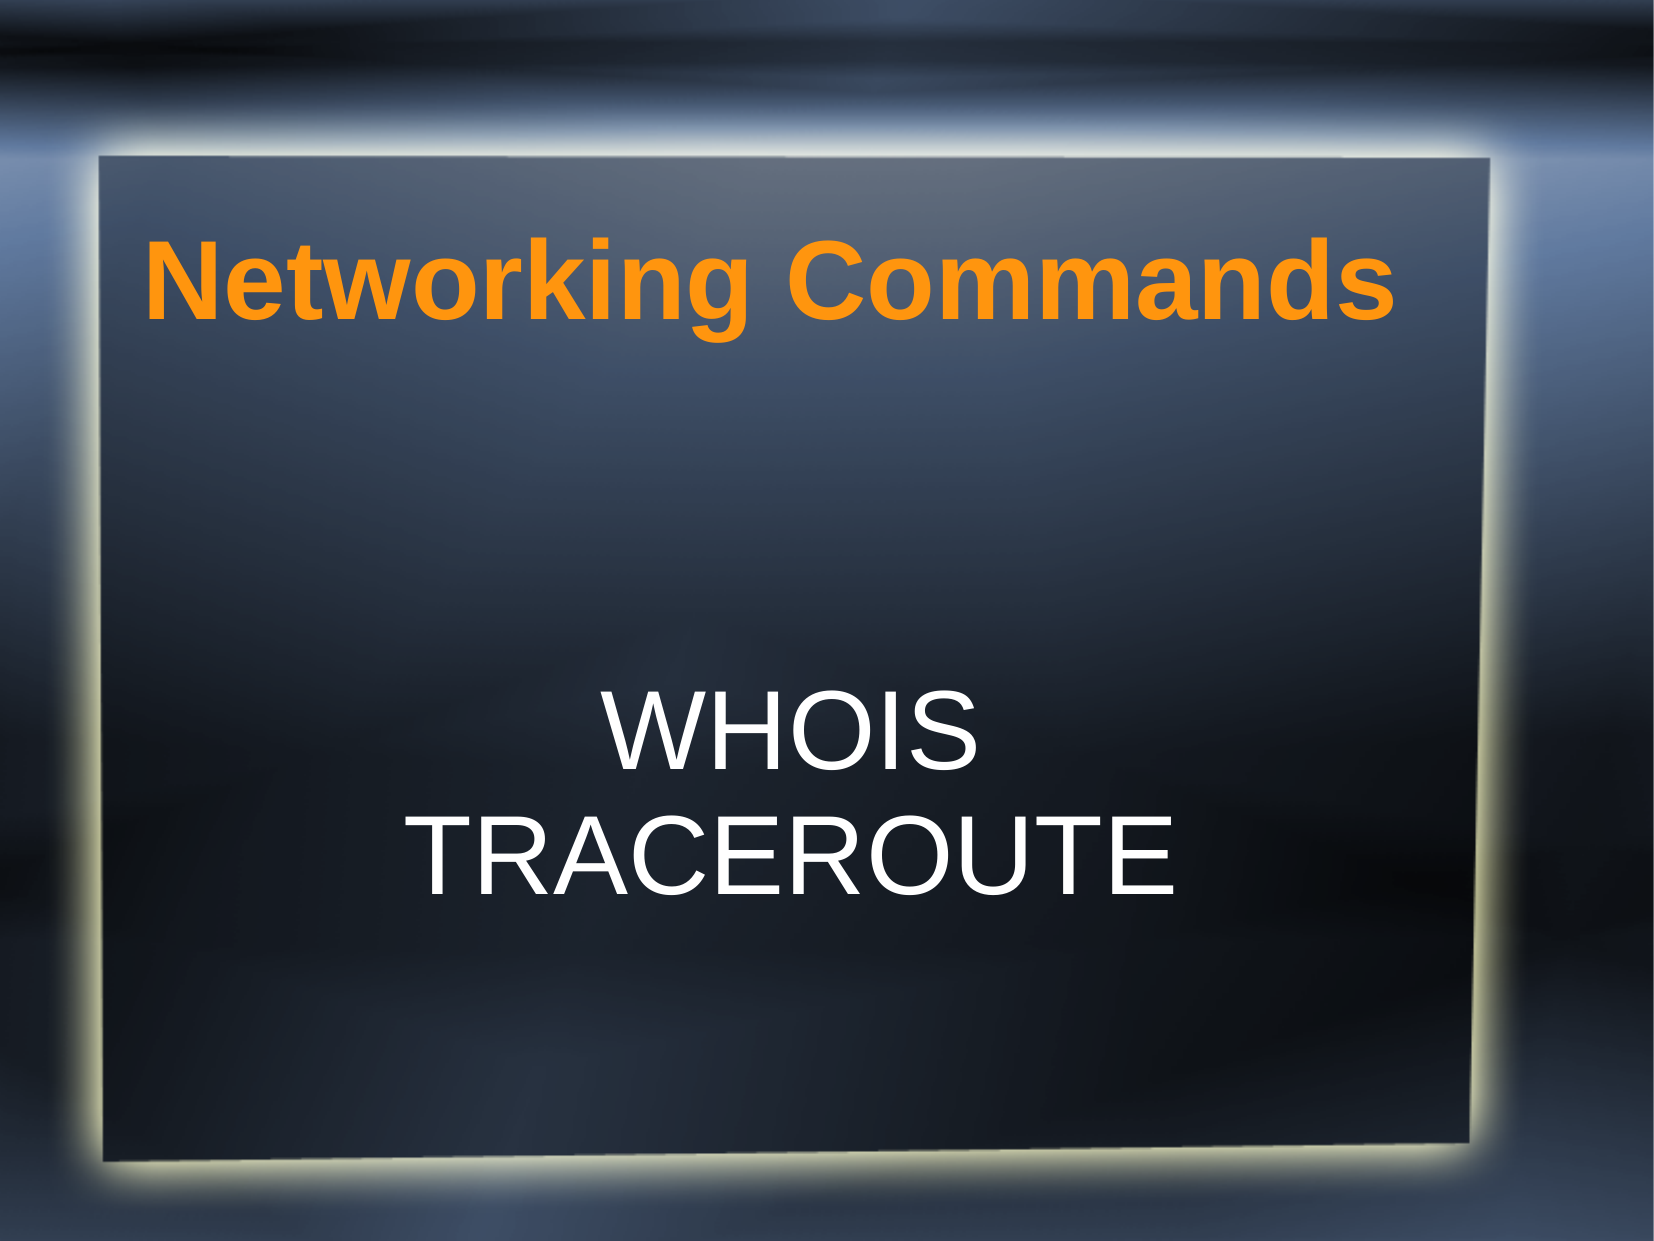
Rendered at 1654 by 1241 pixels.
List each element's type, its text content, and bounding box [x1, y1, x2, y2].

subtitle WHOIS TRACEROUTE [135, 479, 1447, 1107]
picture [0, 0, 1654, 1241]
title Networking Commands [124, 184, 1418, 377]
